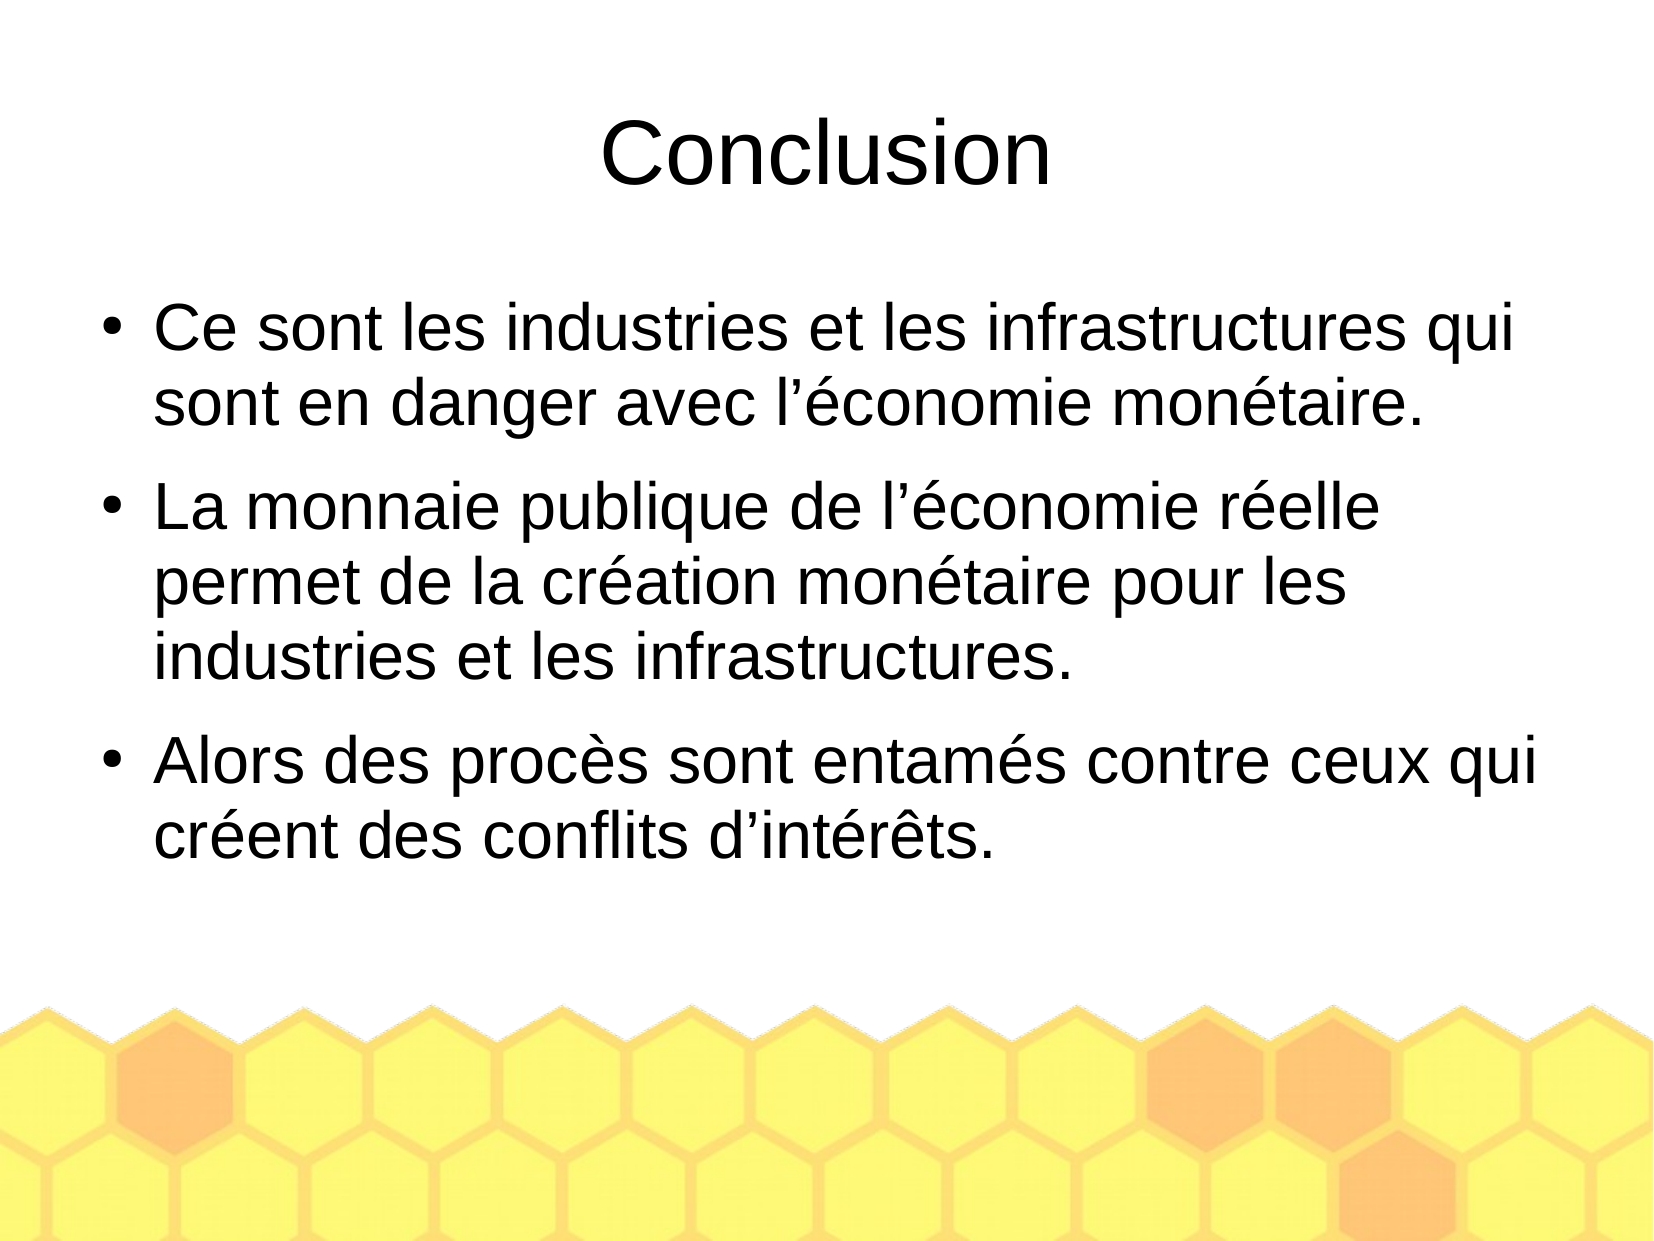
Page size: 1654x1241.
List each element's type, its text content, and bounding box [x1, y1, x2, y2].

title Conclusion [82, 49, 1571, 257]
list Ce sont les industries et les infrastructures qui sont en danger avec l’économie monétaire. La monnaie publique de l’économie réelle permet de la création monétaire pour les industries et les infrastructures. Alors des procès sont entamés contre ceux qui créent des conflits d’intérêts. [82, 290, 1571, 1010]
picture [0, 1001, 1654, 1241]
